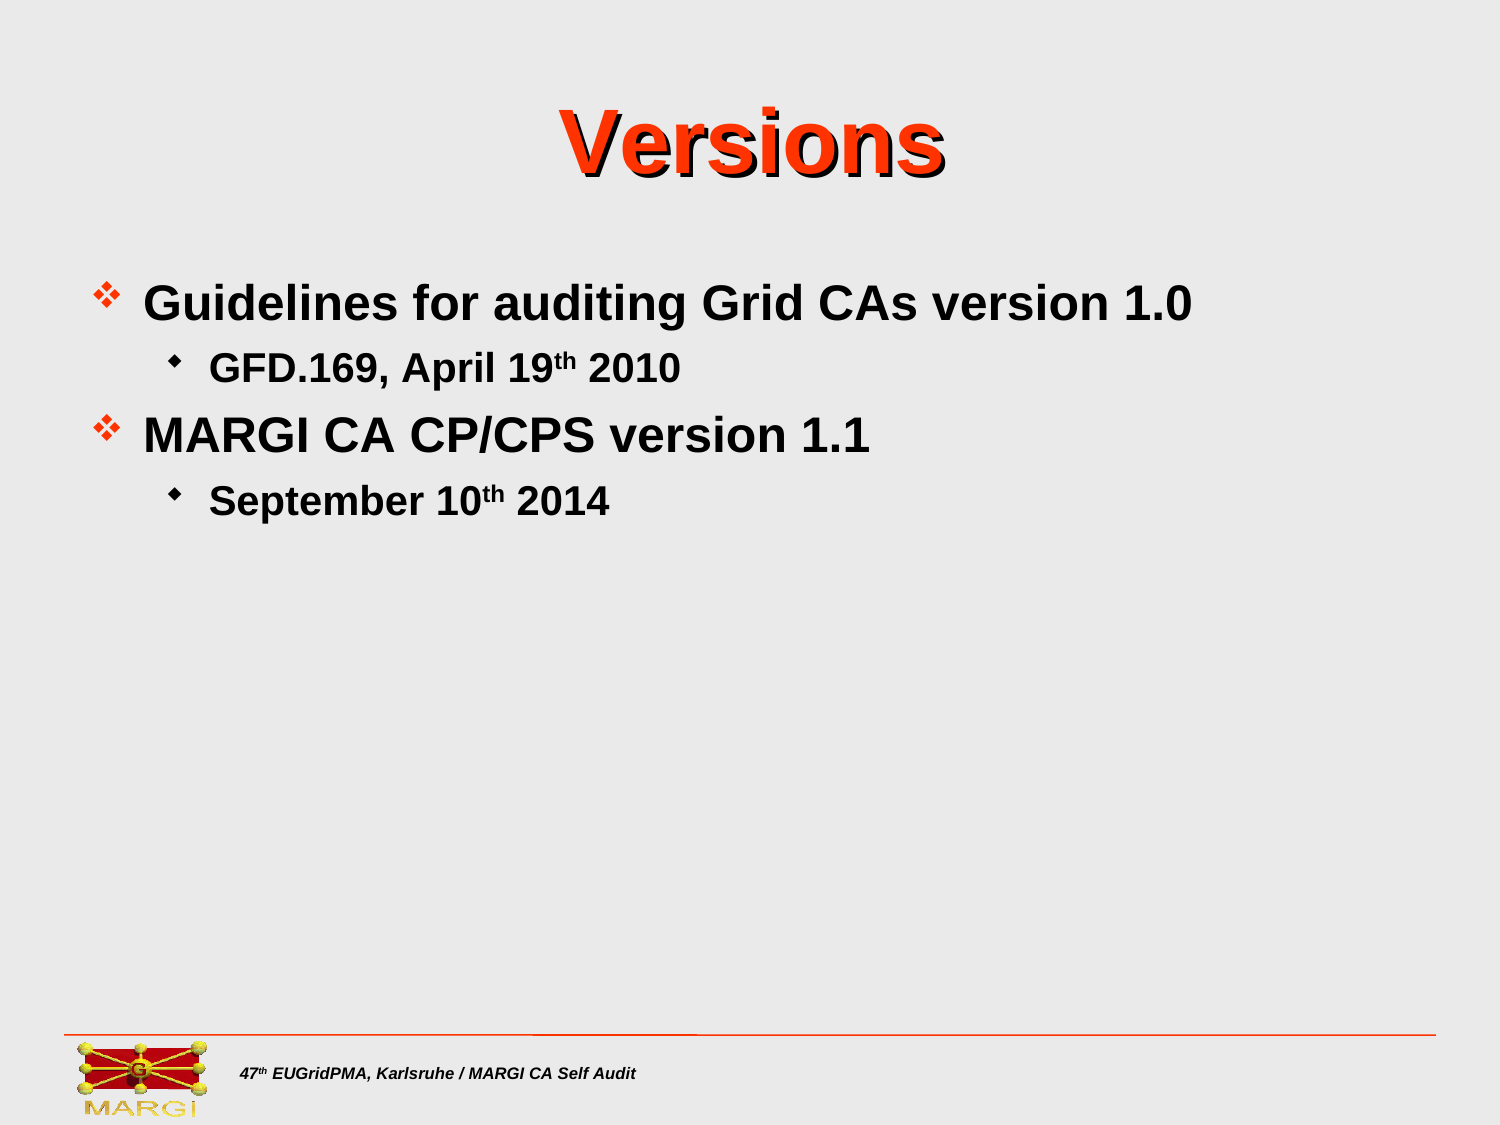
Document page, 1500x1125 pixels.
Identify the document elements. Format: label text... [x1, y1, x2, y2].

picture [67, 1033, 219, 1123]
text_box Versions [76, 42, 1427, 231]
text_box Guidelines for auditing Grid CAs version 1.0 GFD.169, April 19th 2010 MARGI CA CP/CPS version 1.1 September 10th 2014 [75, 262, 1426, 1005]
